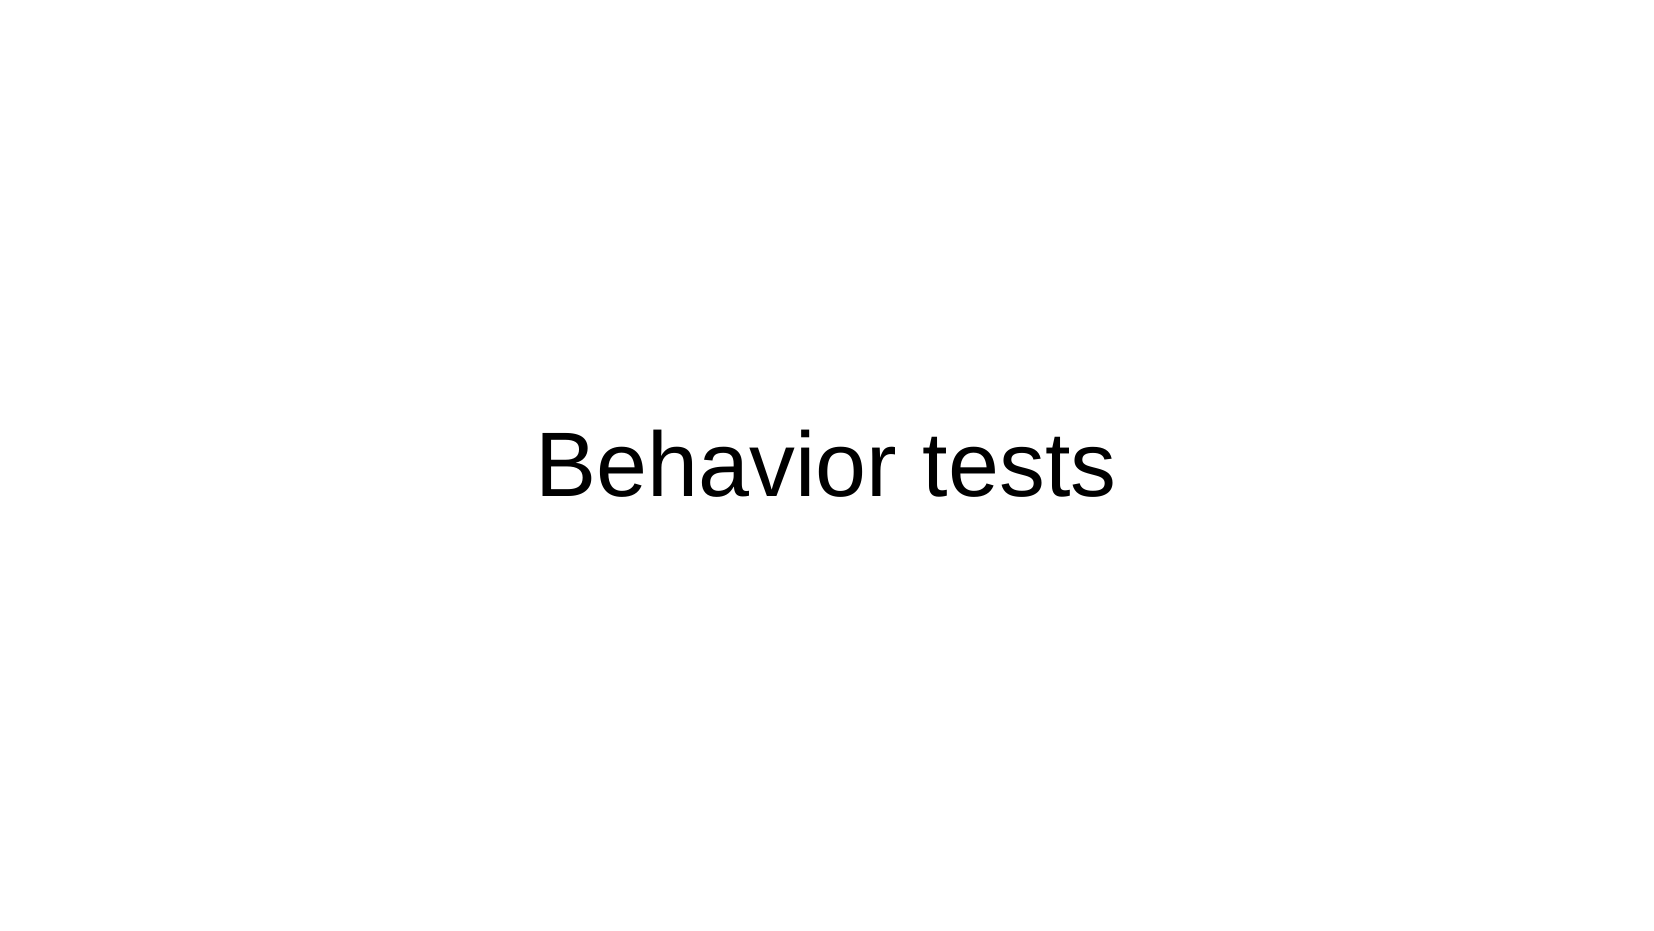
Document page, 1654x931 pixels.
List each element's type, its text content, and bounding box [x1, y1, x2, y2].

title Behavior tests [82, 387, 1571, 543]
